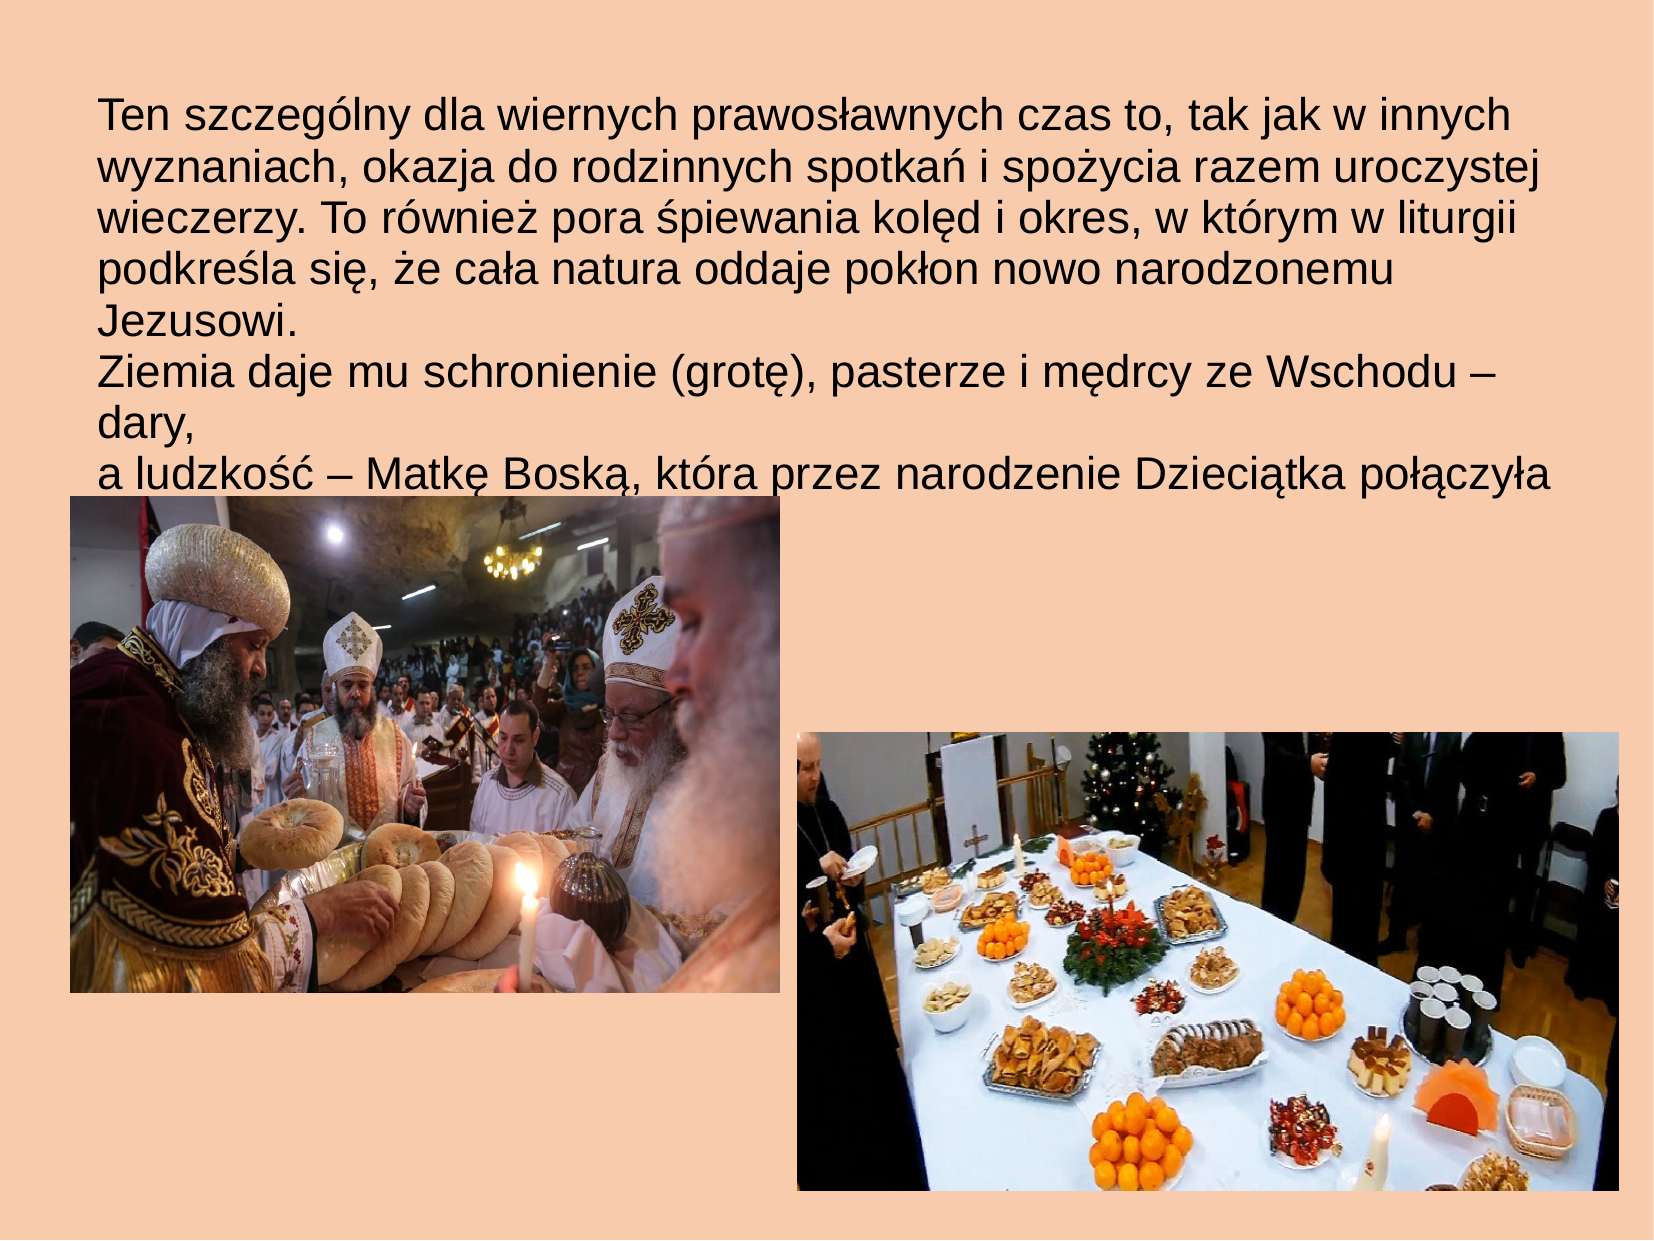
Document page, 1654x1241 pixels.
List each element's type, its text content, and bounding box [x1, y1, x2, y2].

picture [70, 496, 780, 993]
picture [797, 732, 1619, 1191]
text_box Ten szczególny dla wiernych prawosławnych czas to, tak jak w innych wyznaniach, okazja do rodzinnych spotkań i spożycia razem uroczystej wieczerzy. To również pora śpiewania kolęd i okres, w którym w liturgii podkreśla się, że cała natura oddaje pokłon nowo narodzonemu Jezusowi. Ziemia daje mu schronienie (grotę), pasterze i mędrcy ze Wschodu – dary, a ludzkość – Matkę Boską, która przez narodzenie Dzieciątka połączyła niebo i ziemię. [82, 82, 1619, 497]
